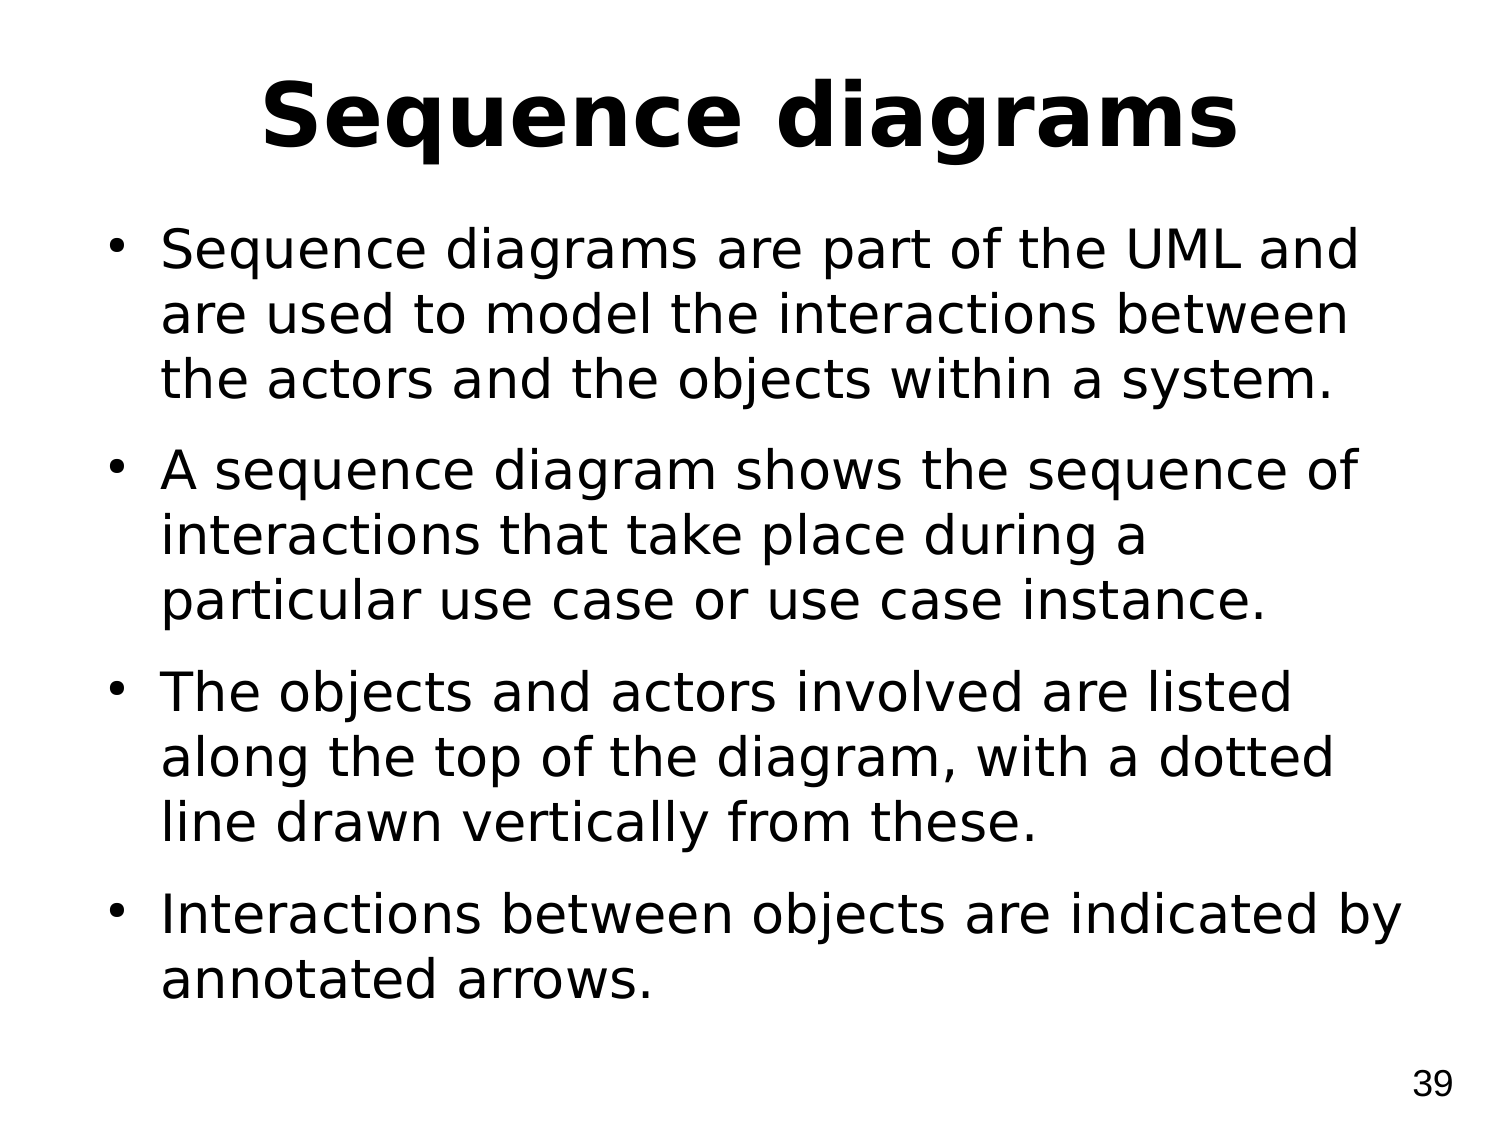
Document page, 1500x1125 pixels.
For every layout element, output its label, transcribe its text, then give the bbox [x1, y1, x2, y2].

list Sequence diagrams are part of the UML and are used to model the interactions between the actors and the objects within a system. A sequence diagram shows the sequence of interactions that take place during a particular use case or use case instance. The objects and actors involved are listed along the top of the diagram, with a dotted line drawn vertically from these. Interactions between objects are indicated by annotated arrows. [75, 206, 1425, 1093]
title Sequence diagrams [75, 44, 1425, 177]
